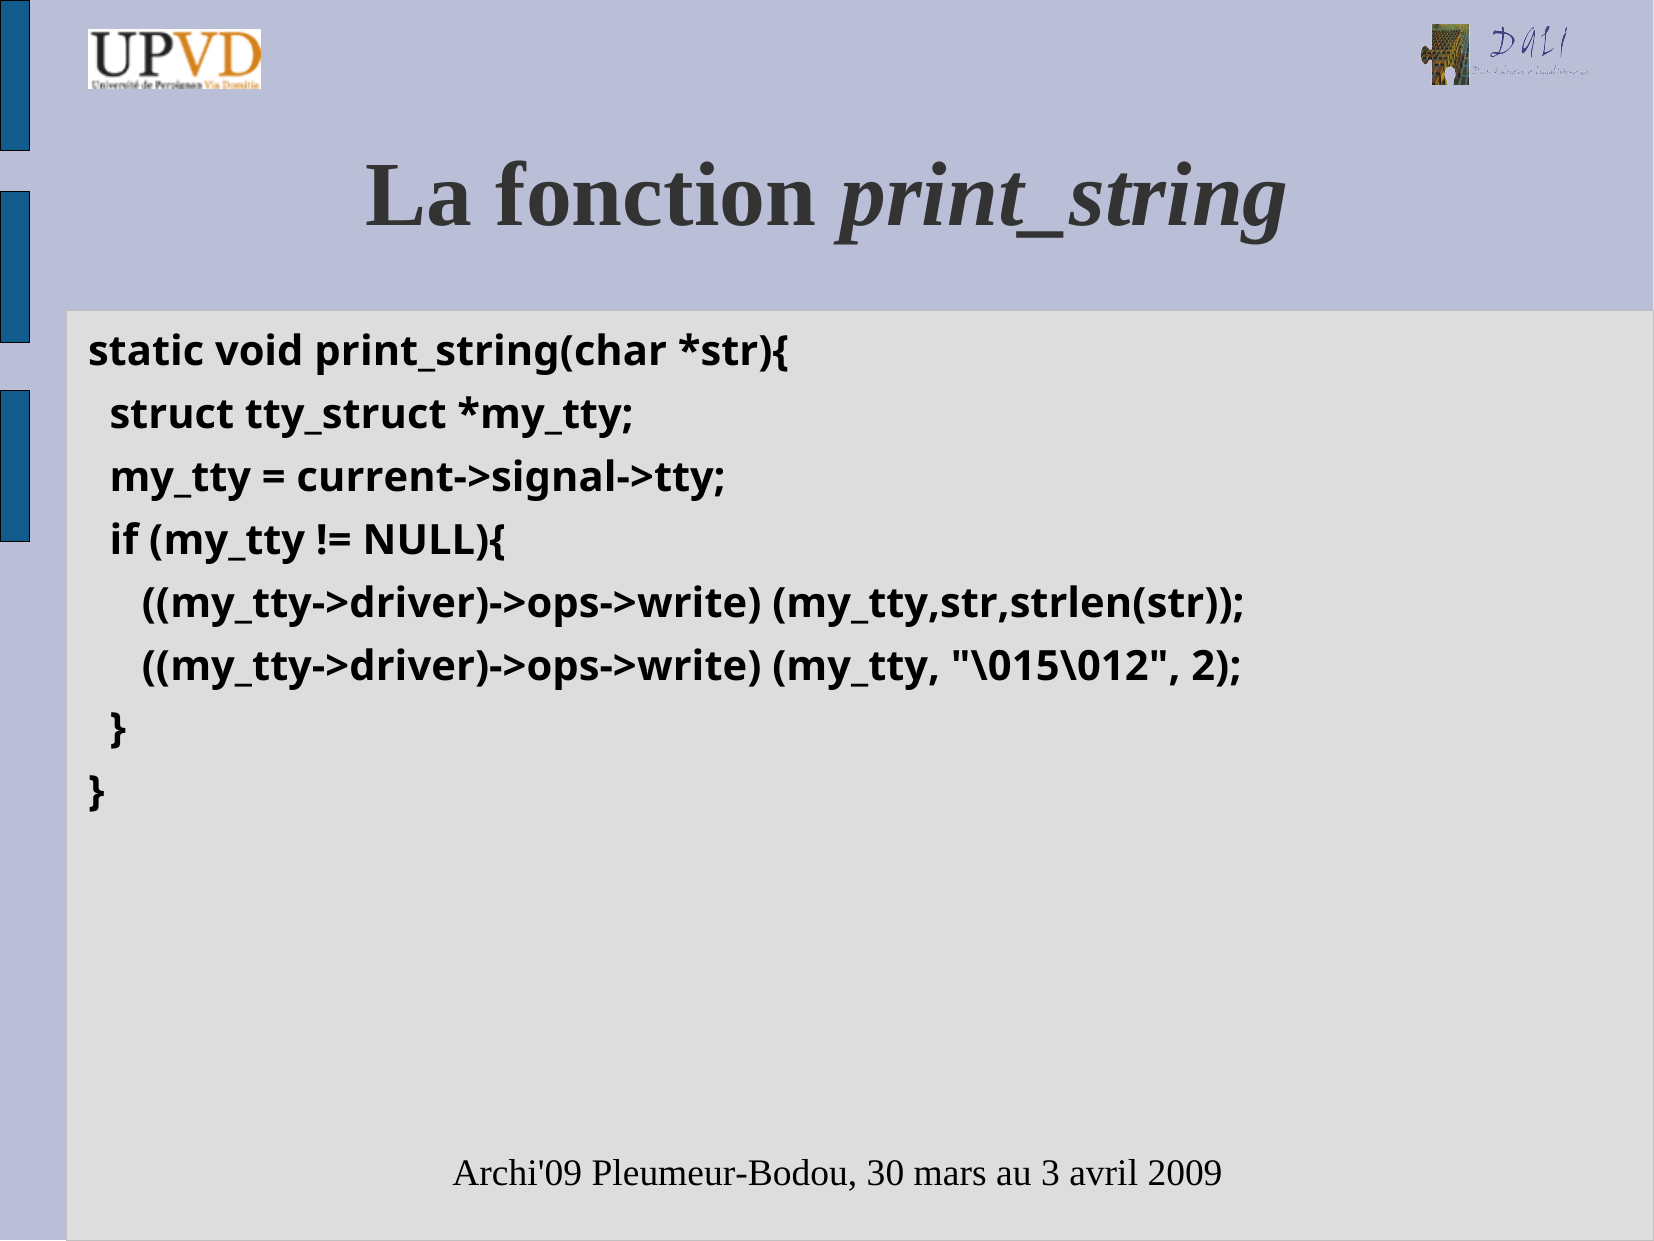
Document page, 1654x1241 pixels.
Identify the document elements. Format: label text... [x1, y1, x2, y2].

text_box Archi'09 Pleumeur-Bodou, 30 mars au 3 avril 2009 [452, 1151, 1226, 1204]
picture [1420, 24, 1593, 85]
picture [88, 29, 261, 89]
list static void print_string(char *str){ struct tty_struct *my_tty; my_tty = current->signal->tty; if (my_tty != NULL){ ((my_tty->driver)->ops->write) (my_tty,str,strlen(str)); ((my_tty->driver)->ops->write) (my_tty, "\015\012", 2); } } [88, 320, 1563, 1126]
title La fonction print_string [121, 91, 1534, 299]
